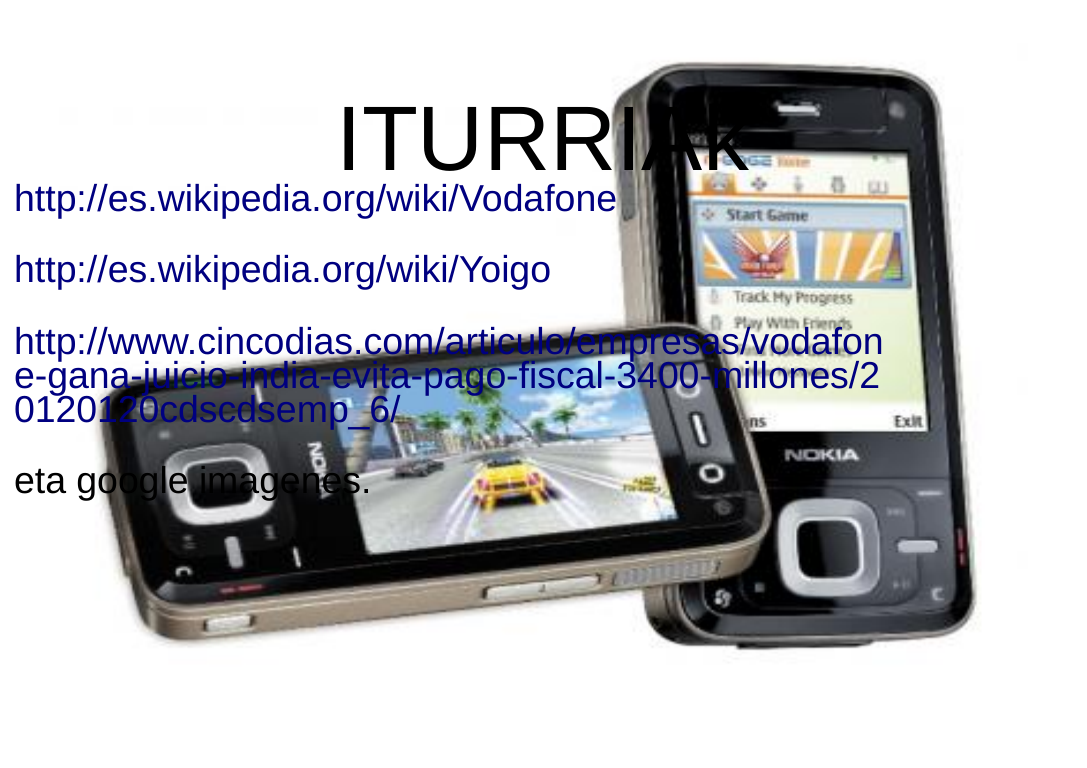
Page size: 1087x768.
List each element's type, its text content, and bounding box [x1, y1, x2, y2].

title ITURRIAk [107, 82, 980, 197]
list http://es.wikipedia.org/wiki/Vodafone http://es.wikipedia.org/wiki/Yoigo http://www.cincodias.com/articulo/empresas/vodafone-gana-juicio-india-evita-pago-fiscal-3400-millones/20120120cdscdsemp_6/ eta google imagenes. [14, 177, 886, 768]
picture [59, 29, 1028, 680]
